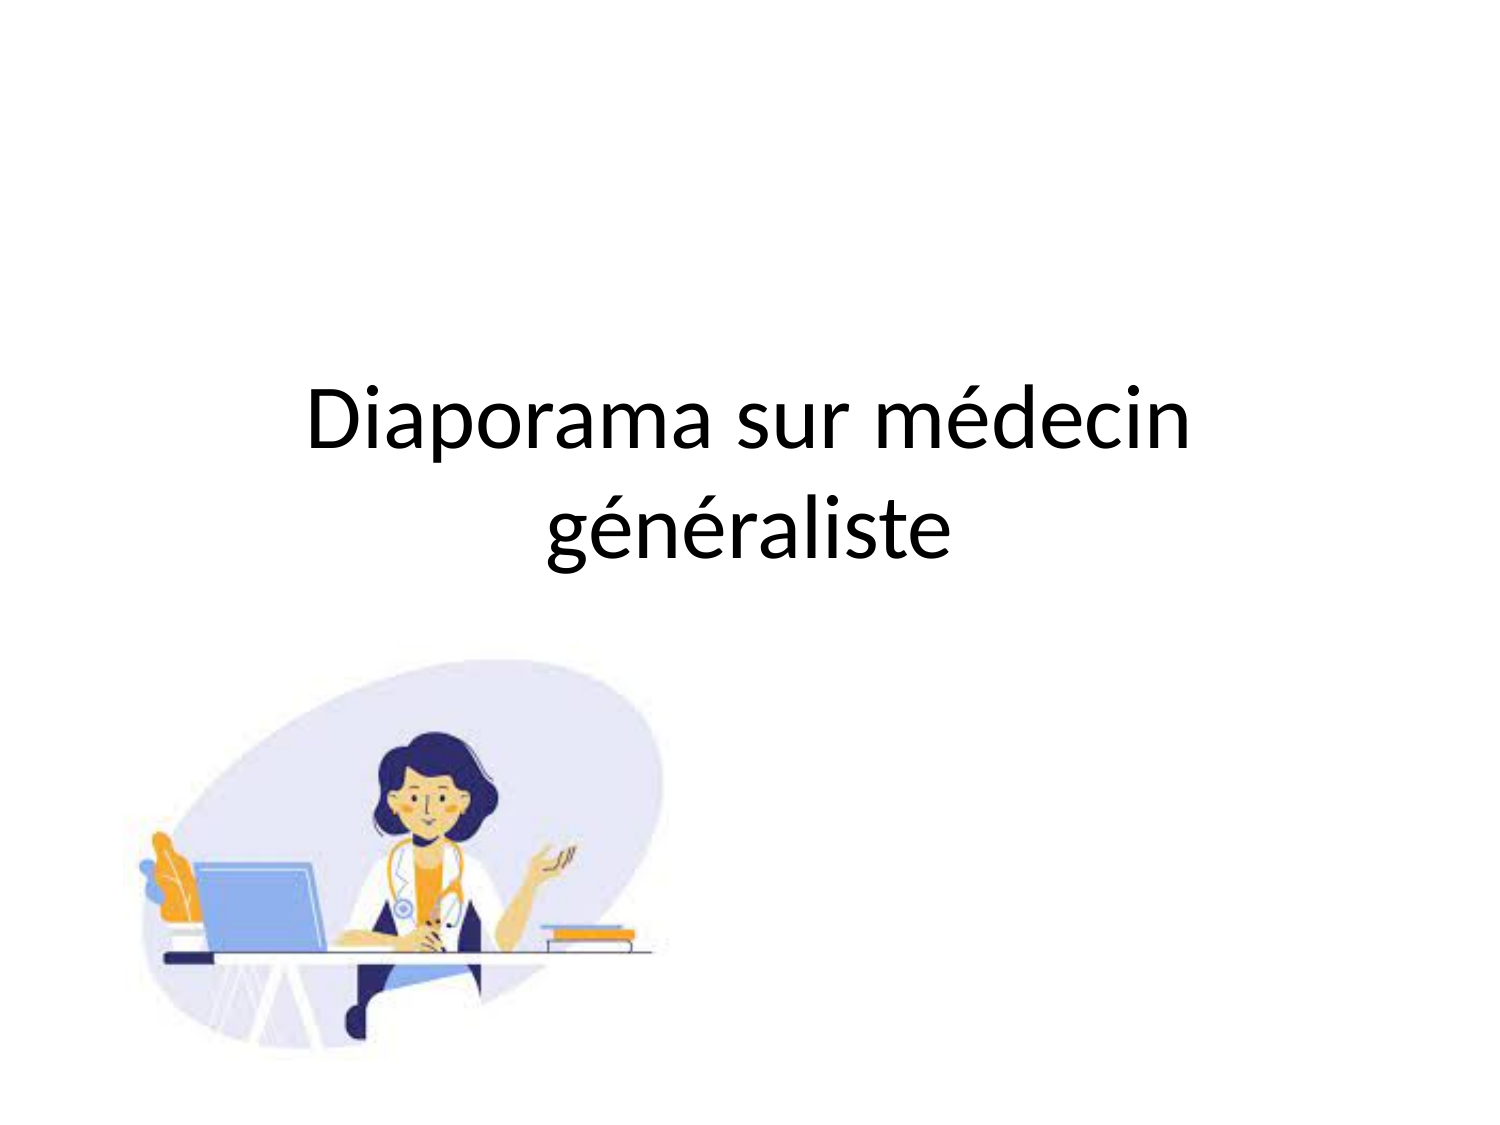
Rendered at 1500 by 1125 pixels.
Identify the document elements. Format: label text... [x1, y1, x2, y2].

title Diaporama sur médecin généraliste [112, 349, 1388, 591]
picture [123, 643, 680, 1063]
